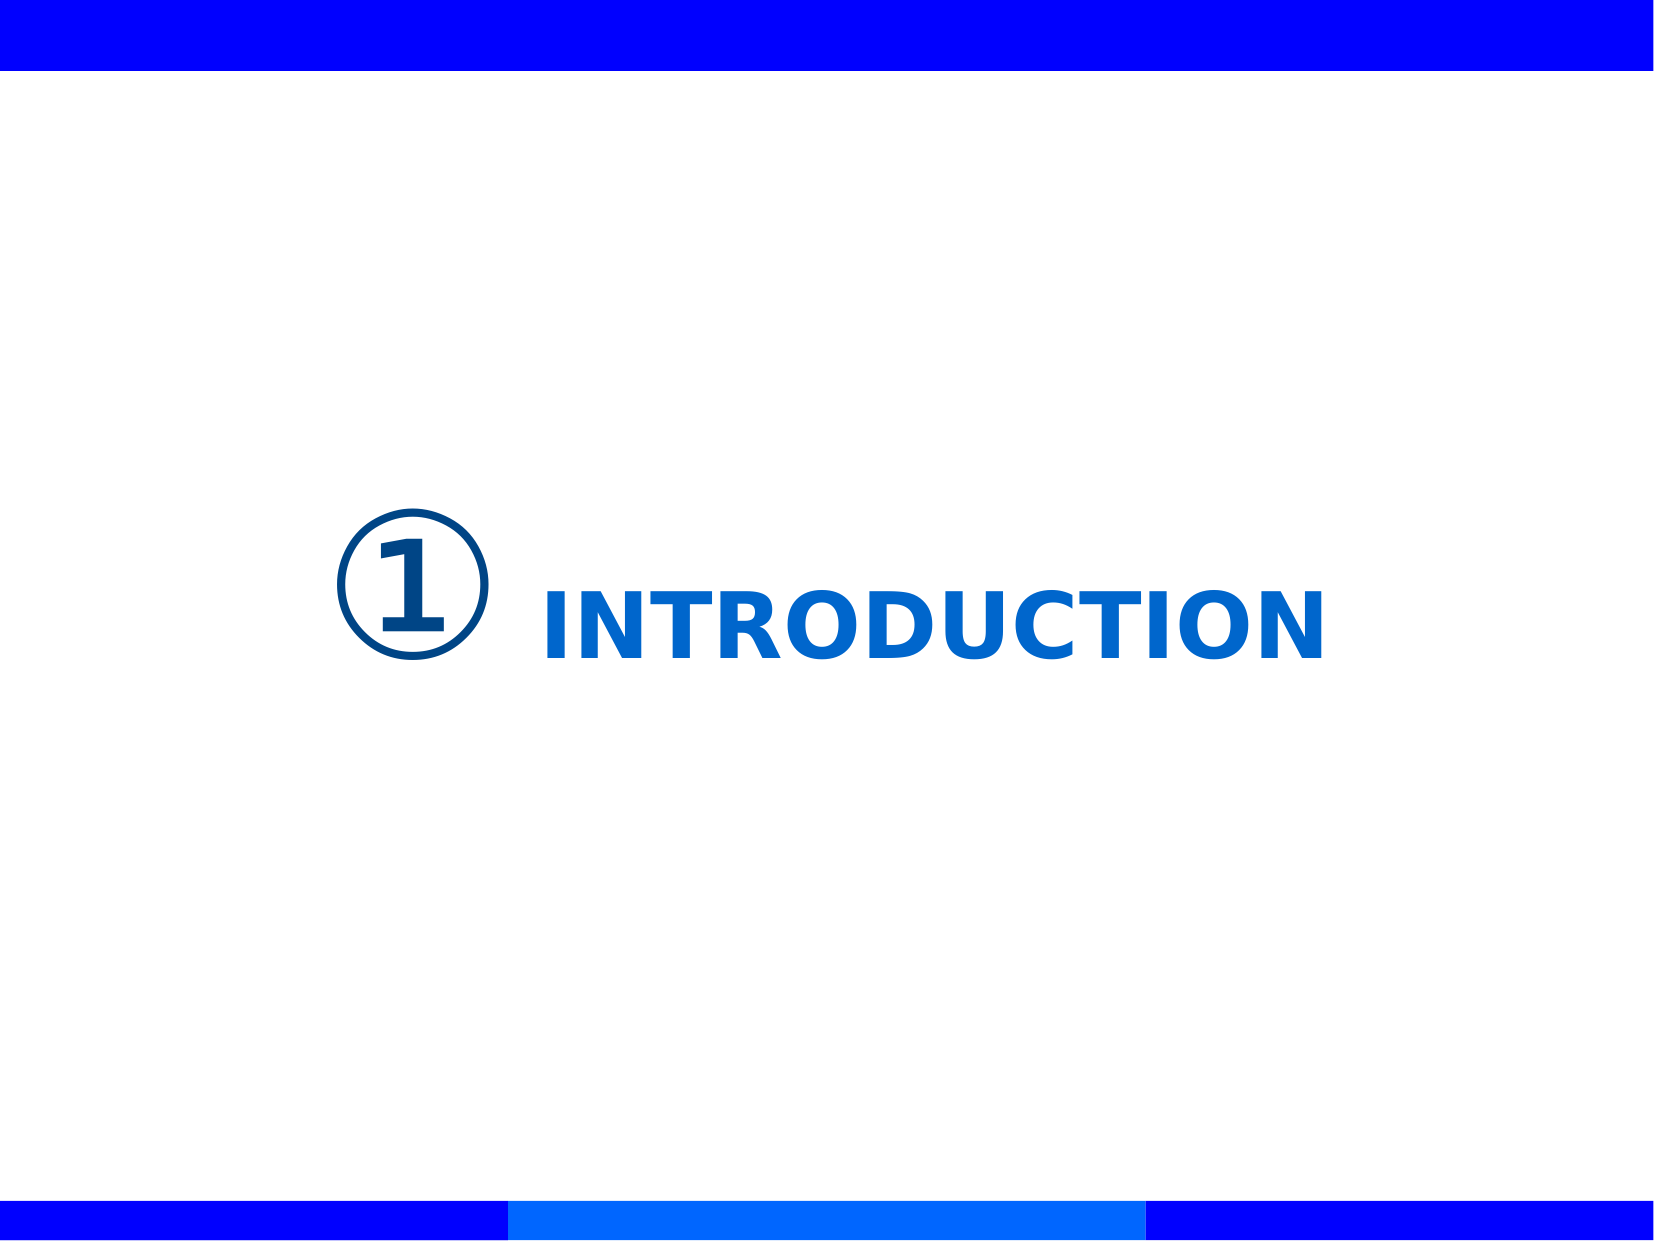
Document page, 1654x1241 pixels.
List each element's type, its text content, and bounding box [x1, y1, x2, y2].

text_box INTRODUCTION [112, 547, 1542, 694]
